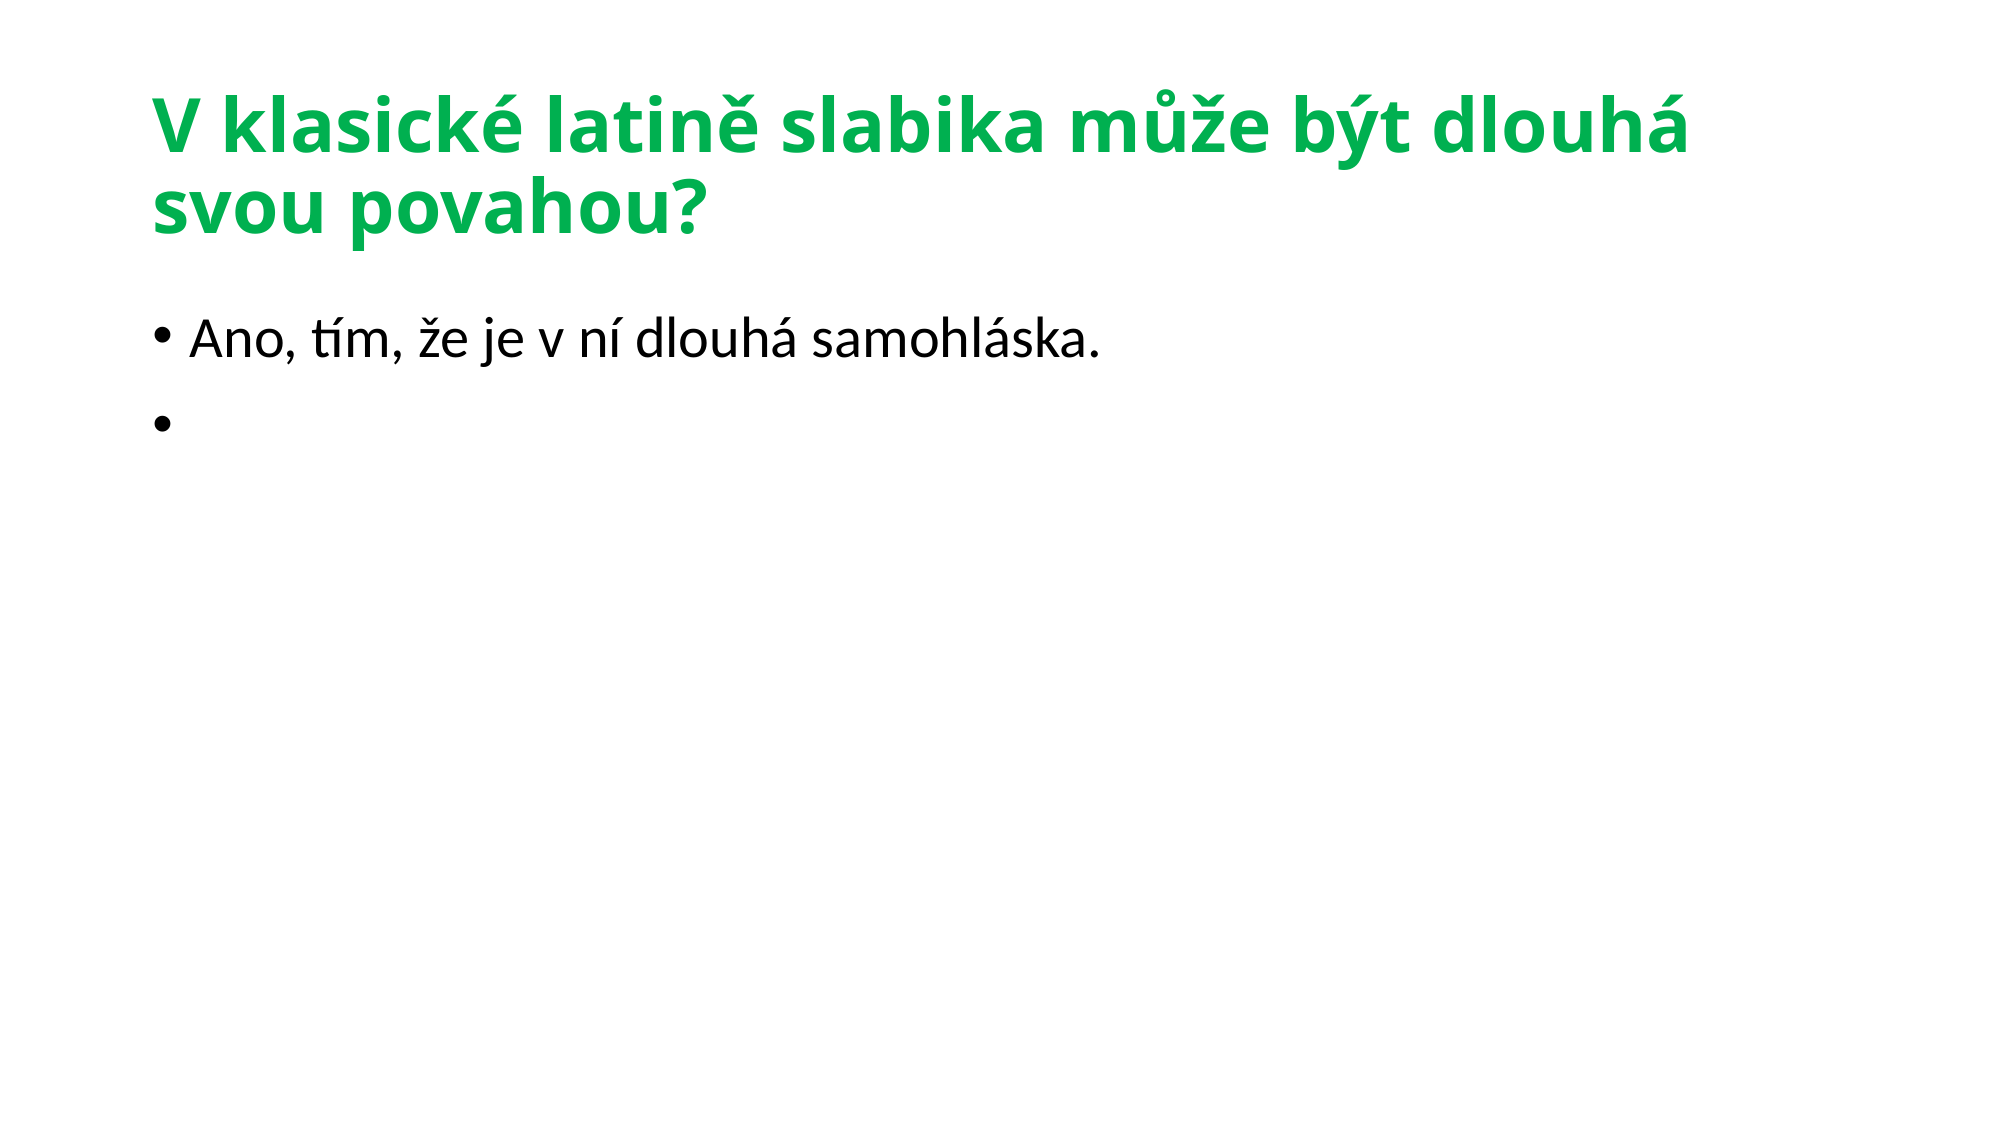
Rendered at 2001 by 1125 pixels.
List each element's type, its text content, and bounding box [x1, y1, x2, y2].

title V klasické latině slabika může být dlouhá svou povahou? [137, 59, 1863, 278]
list Ano, tím, že je v ní dlouhá samohláska. [137, 299, 1863, 1014]
